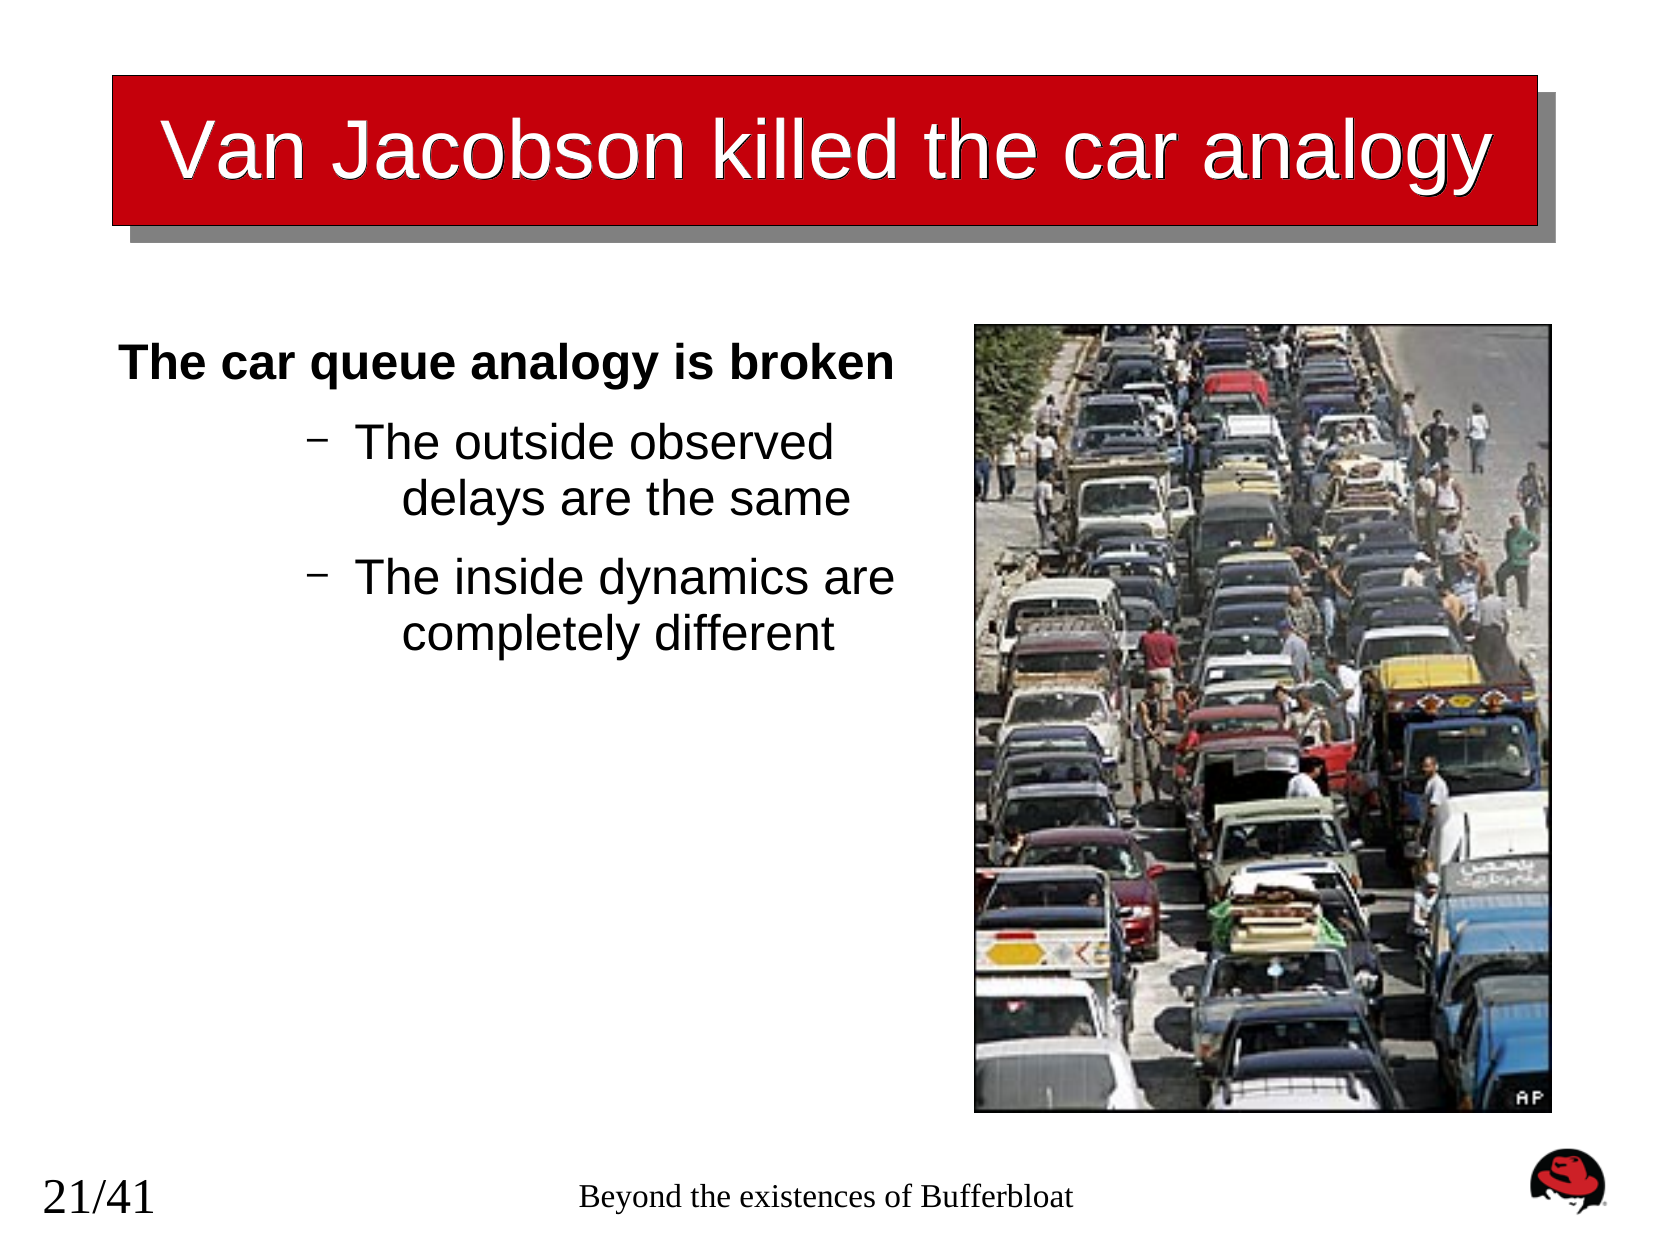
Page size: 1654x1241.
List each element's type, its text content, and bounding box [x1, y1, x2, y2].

list The car queue analogy is broken The outside observed delays are the same The inside dynamics are completely different [118, 334, 975, 1123]
picture [1529, 1146, 1613, 1224]
picture [974, 324, 1552, 1113]
title Van Jacobson killed the car analogy [116, 46, 1538, 254]
